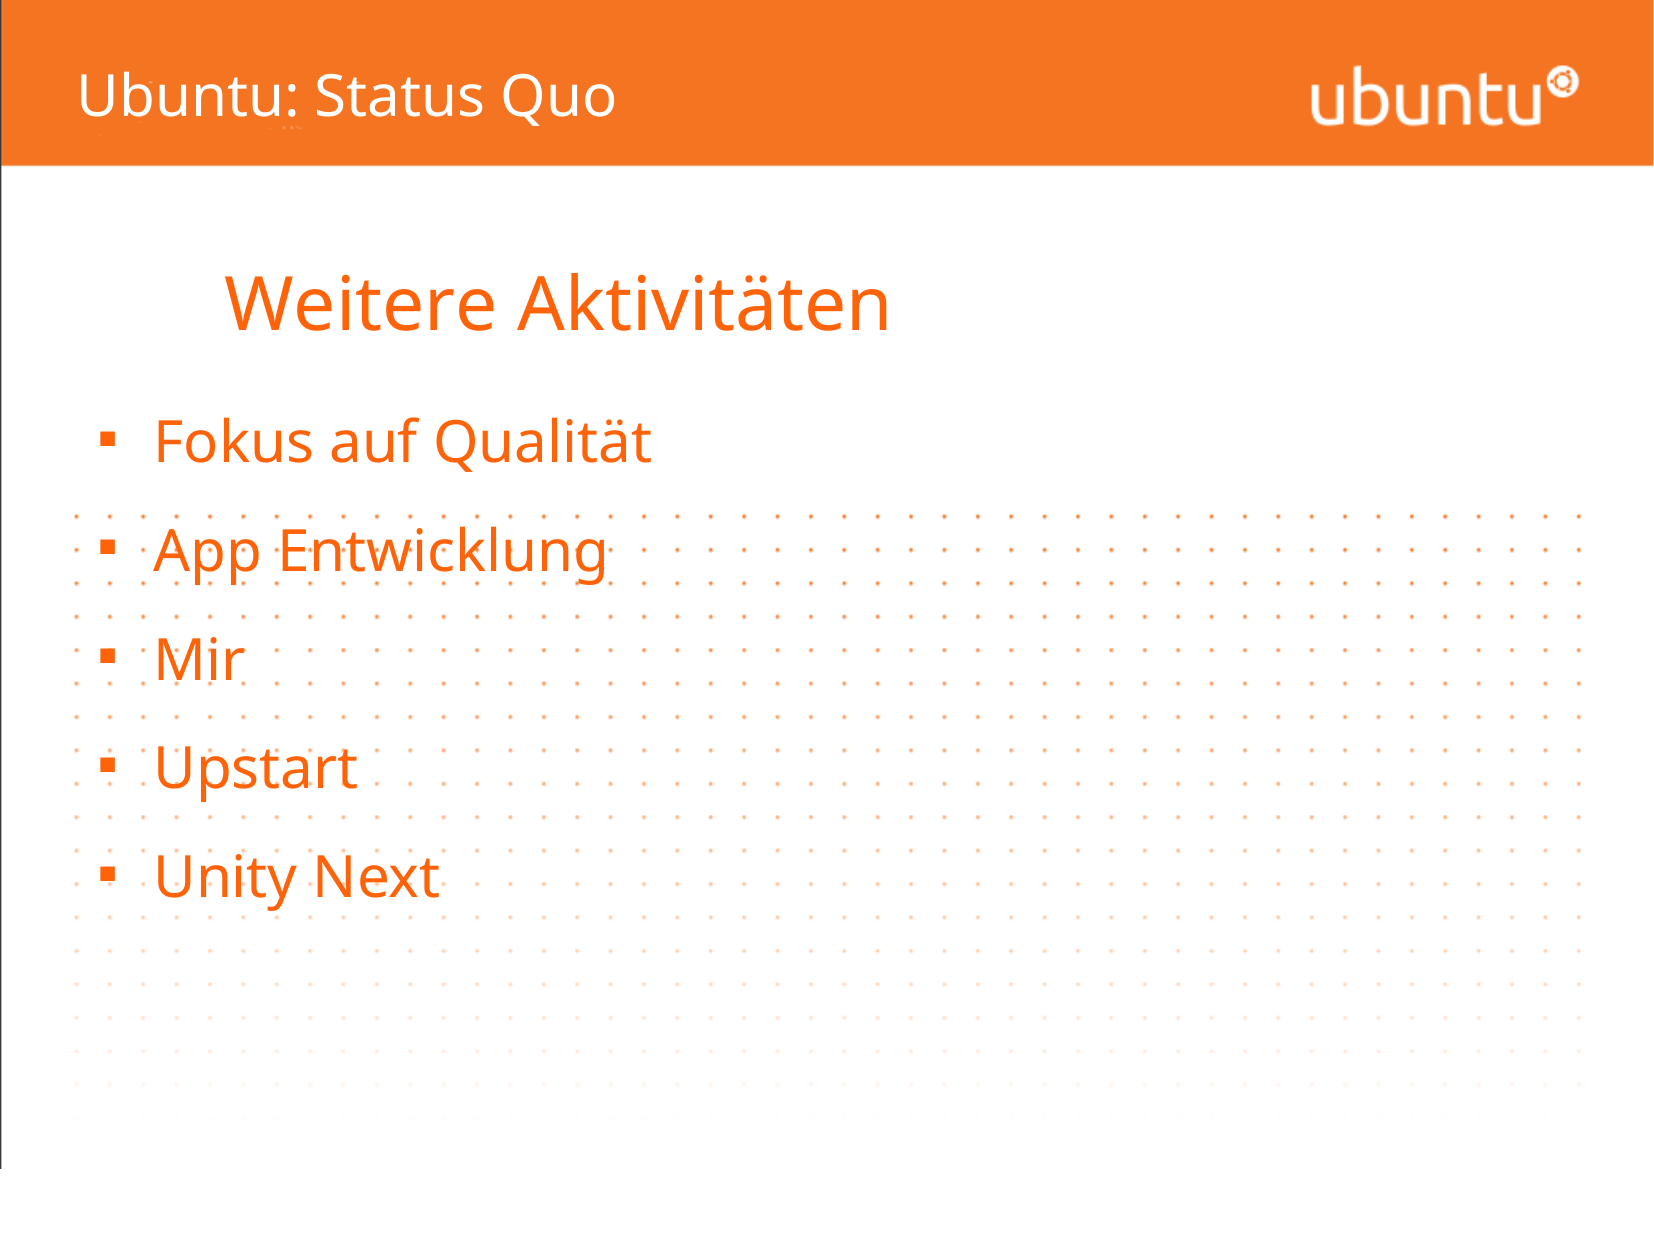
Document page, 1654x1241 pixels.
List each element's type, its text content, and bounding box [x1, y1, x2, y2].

title Ubuntu: Status Quo [76, 29, 1565, 158]
picture [0, 0, 1654, 1169]
list Fokus auf Qualität App Entwicklung Mir Upstart Unity Next [82, 400, 1577, 1109]
text_box Weitere Aktivitäten [209, 242, 1480, 400]
